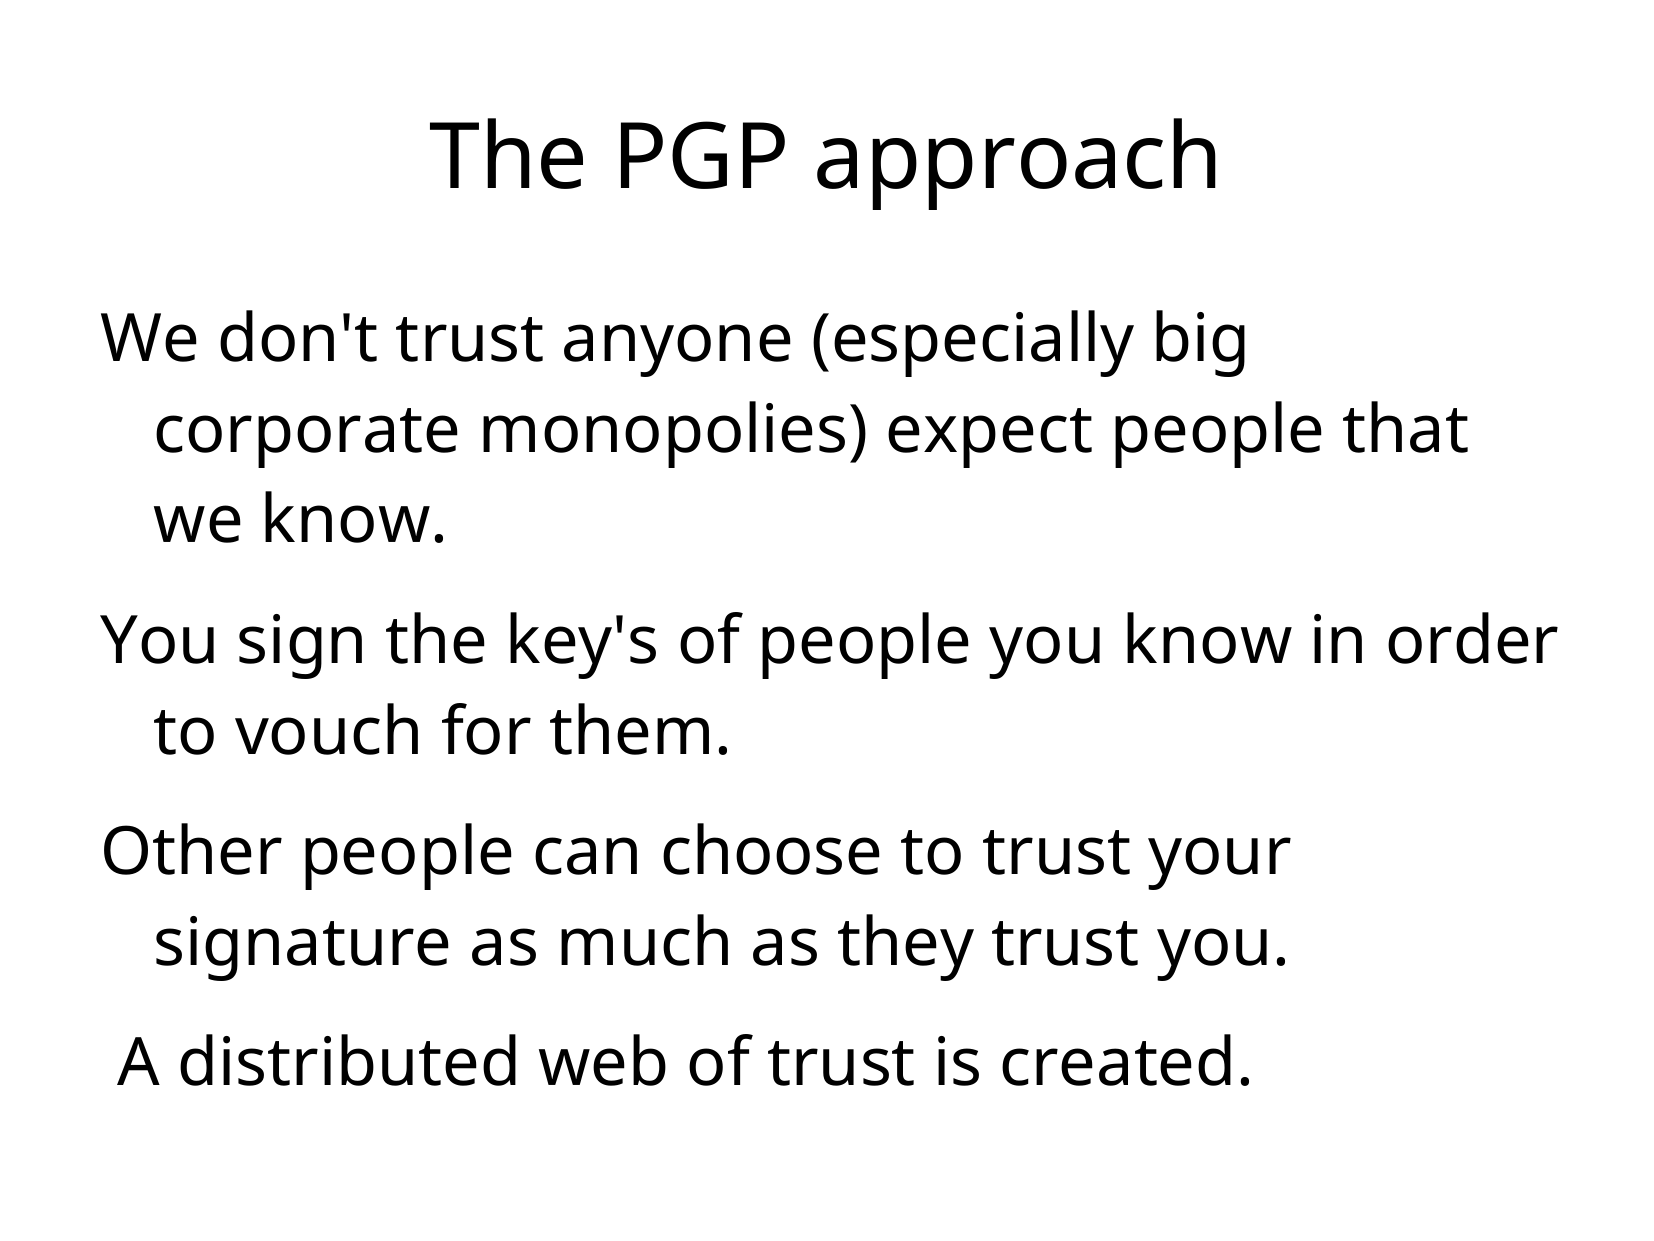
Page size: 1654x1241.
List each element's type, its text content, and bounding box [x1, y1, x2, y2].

title The PGP approach [82, 49, 1571, 257]
list We don't trust anyone (especially big corporate monopolies) expect people that we know. You sign the key's of people you know in order to vouch for them. Other people can choose to trust your signature as much as they trust you. A distributed web of trust is created. [82, 290, 1571, 1109]
